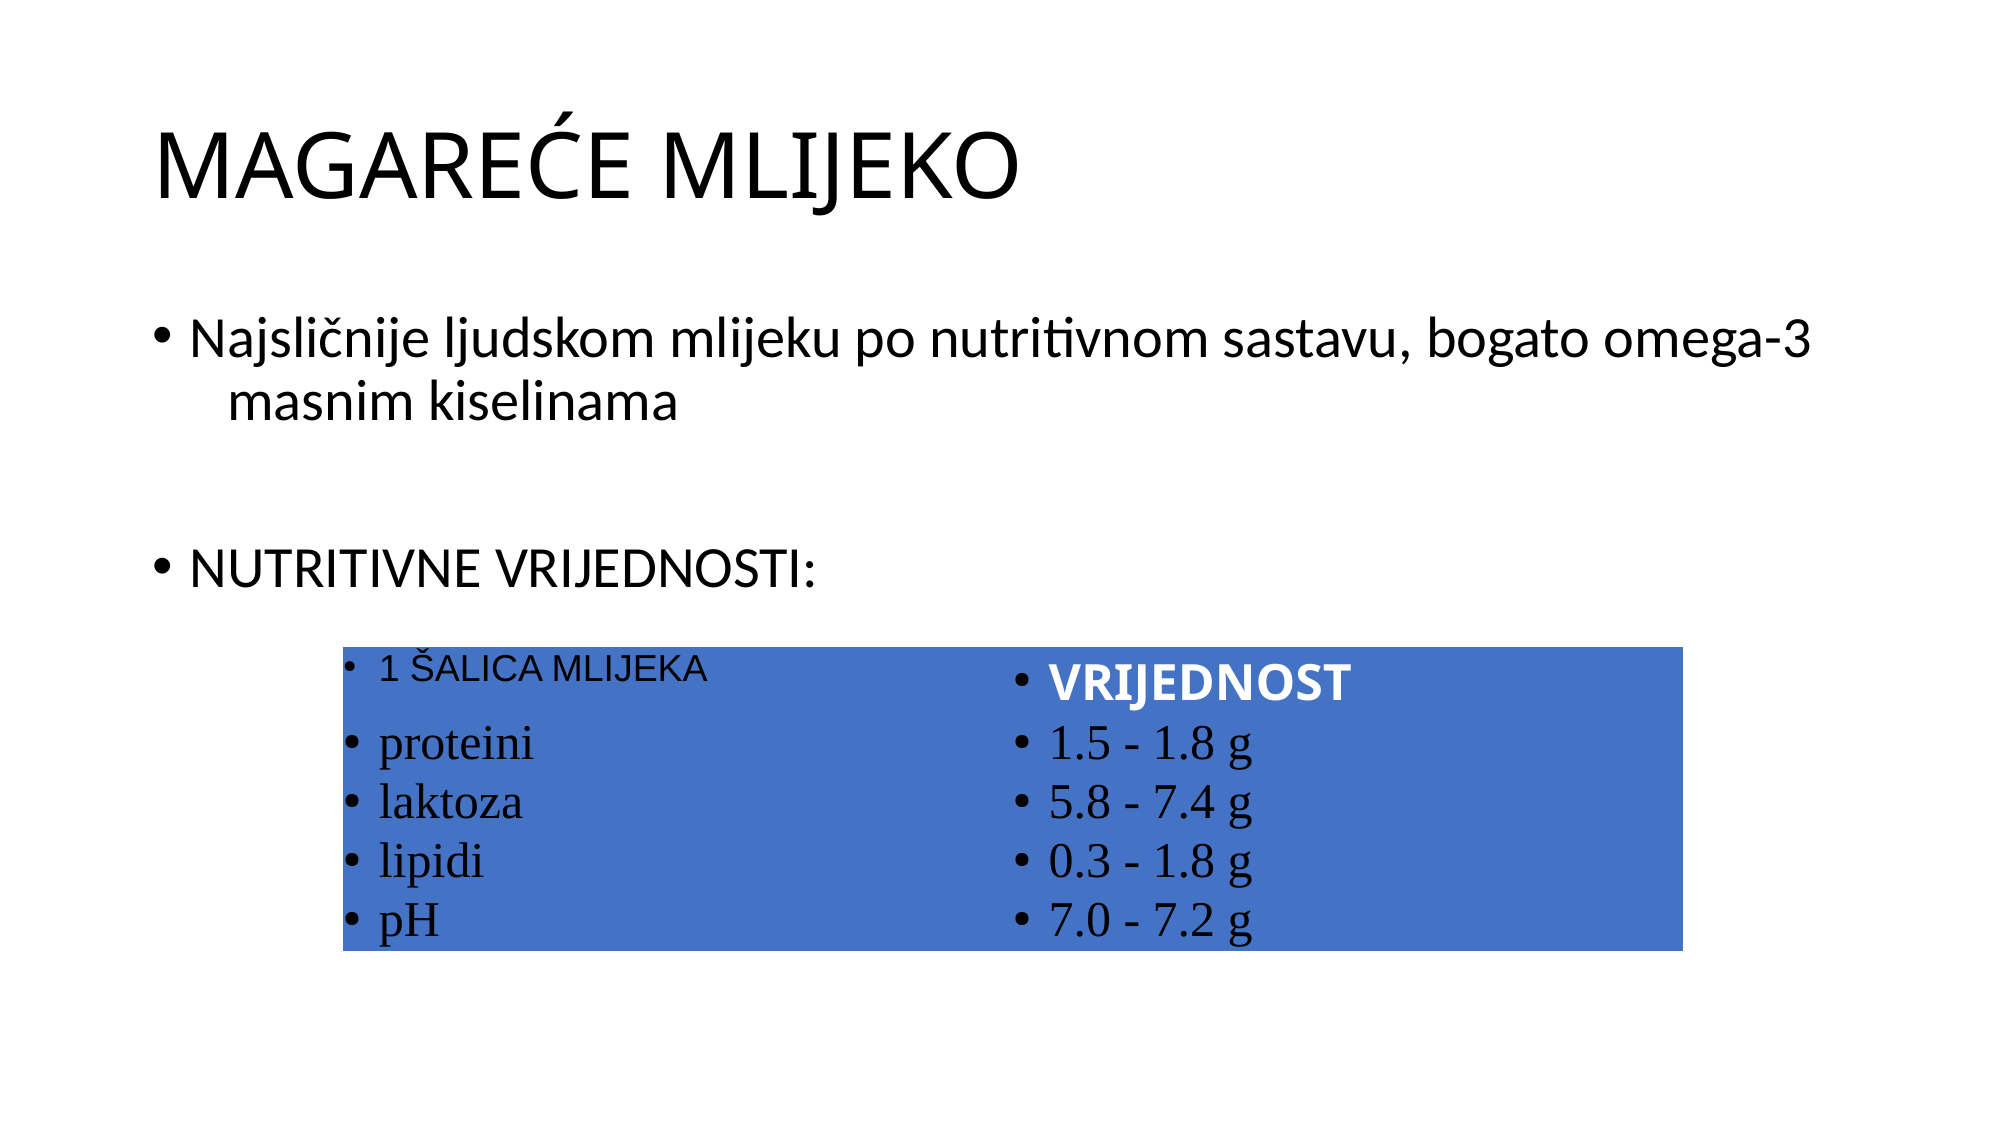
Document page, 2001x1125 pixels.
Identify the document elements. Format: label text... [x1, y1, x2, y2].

table_cell pH [343, 892, 1013, 951]
table_cell 0.3 - 1.8 g [1013, 833, 1683, 892]
list Najsličnije ljudskom mlijeku po nutritivnom sastavu, bogato omega-3 masnim kiselinama NUTRITIVNE VRIJEDNOSTI: [137, 299, 1863, 1014]
table_header VRIJEDNOST [1013, 647, 1683, 715]
table_cell 7.0 - 7.2 g [1013, 892, 1683, 951]
title MAGAREĆE MLIJEKO [137, 59, 1863, 278]
table_cell proteini [343, 715, 1013, 774]
table_cell 5.8 - 7.4 g [1013, 774, 1683, 833]
table_cell 1.5 - 1.8 g [1013, 715, 1683, 774]
table_cell lipidi [343, 833, 1013, 892]
table_header 1 ŠALICA MLIJEKA [343, 647, 1013, 715]
table_cell laktoza [343, 774, 1013, 833]
